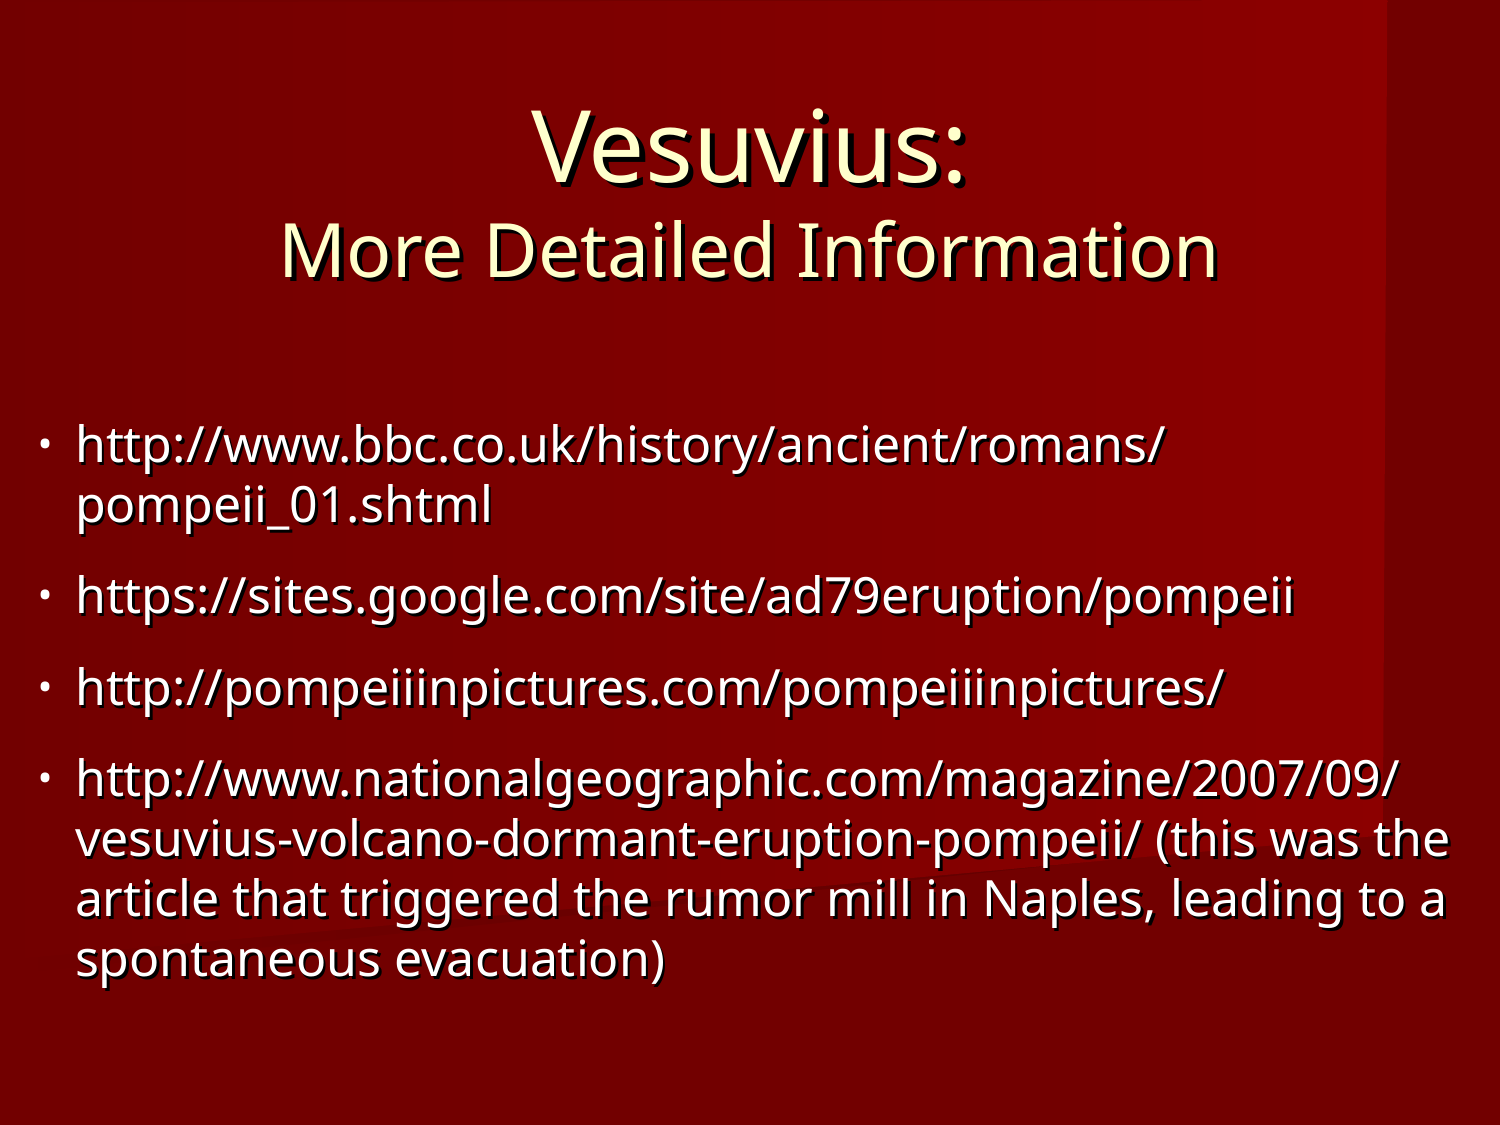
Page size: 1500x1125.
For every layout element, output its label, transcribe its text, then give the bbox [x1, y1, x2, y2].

title Vesuvius: More Detailed Information [112, 0, 1387, 300]
list http://www.bbc.co.uk/history/ancient/romans/pompeii_01.shtml https://sites.google.com/site/ad79eruption/pompeii http://pompeiiinpictures.com/pompeiiinpictures/ http://www.nationalgeographic.com/magazine/2007/09/vesuvius-volcano-dormant-eruption-pompeii/ (this was the article that triggered the rumor mill in Naples, leading to a spontaneous evacuation) [37, 412, 1500, 1125]
